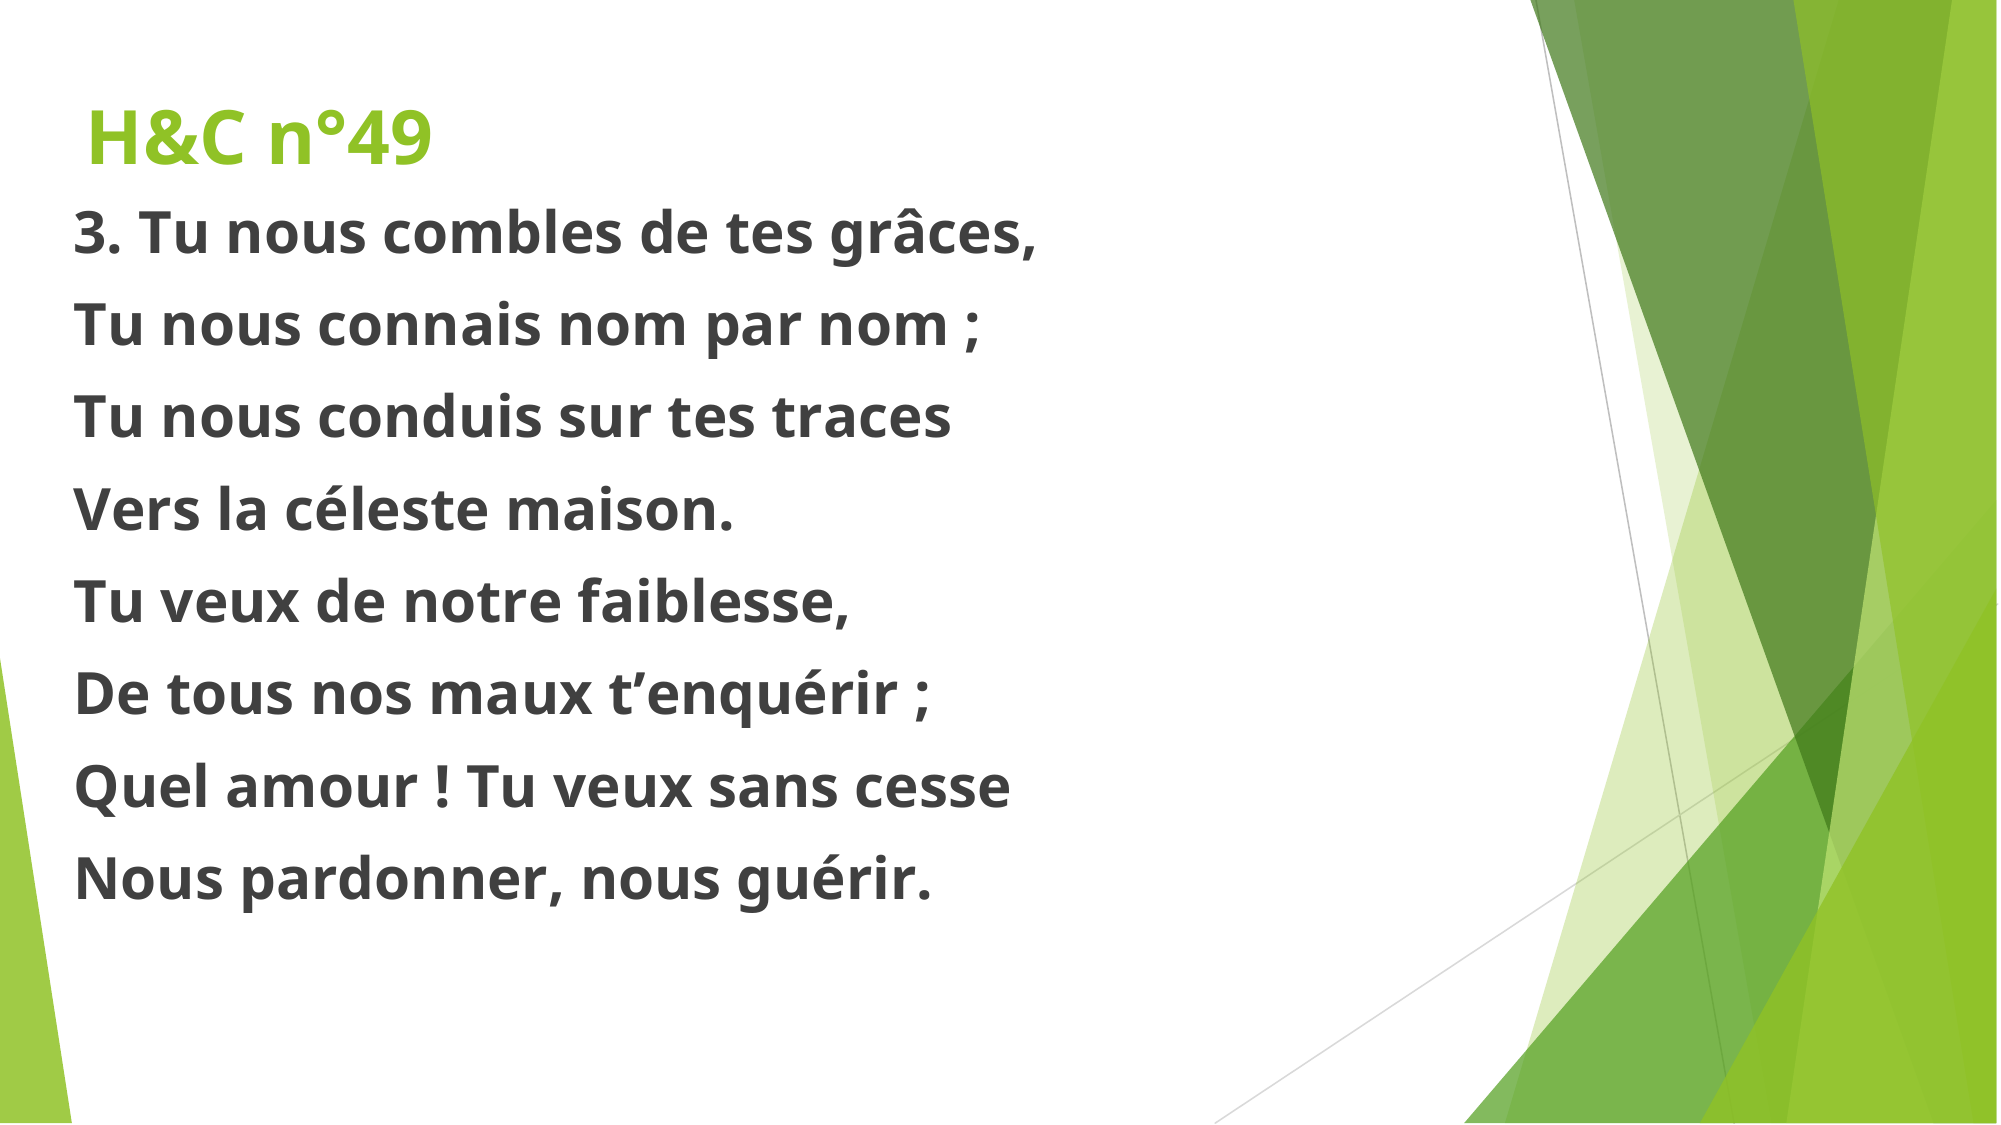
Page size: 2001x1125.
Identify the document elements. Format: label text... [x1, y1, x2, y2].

text_box 3. Tu nous combles de tes grâces, Tu nous connais nom par nom ; Tu nous conduis sur tes traces Vers la céleste maison. Tu veux de notre faiblesse, De tous nos maux t’enquérir ; Quel amour ! Tu veux sans cesse Nous pardonner, nous guérir. [59, 177, 1985, 1075]
text_box H&C n°49 [70, 82, 497, 177]
